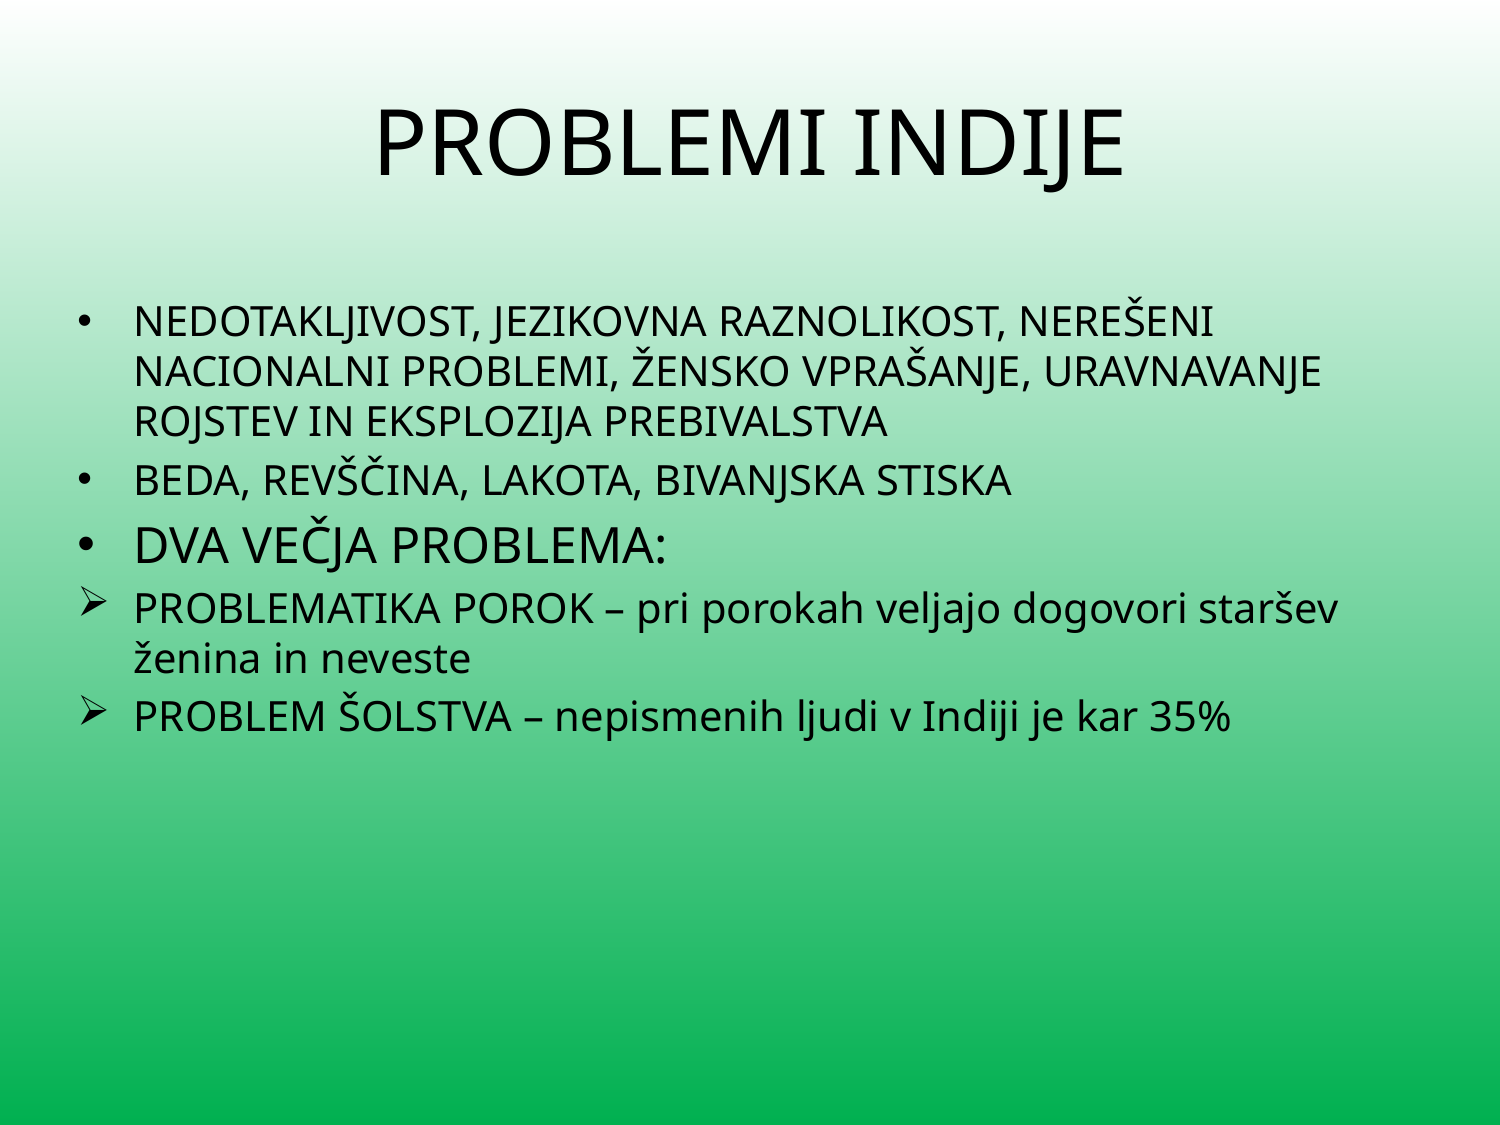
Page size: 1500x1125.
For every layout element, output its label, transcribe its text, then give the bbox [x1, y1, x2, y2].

list NEDOTAKLJIVOST, JEZIKOVNA RAZNOLIKOST, NEREŠENI NACIONALNI PROBLEMI, ŽENSKO VPRAŠANJE, URAVNAVANJE ROJSTEV IN EKSPLOZIJA PREBIVALSTVA BEDA, REVŠČINA, LAKOTA, BIVANJSKA STISKA DVA VEČJA PROBLEMA: PROBLEMATIKA POROK – pri porokah veljajo dogovori staršev ženina in neveste PROBLEM ŠOLSTVA – nepismenih ljudi v Indiji je kar 35% [62, 287, 1413, 900]
title PROBLEMI INDIJE [75, 45, 1425, 233]
